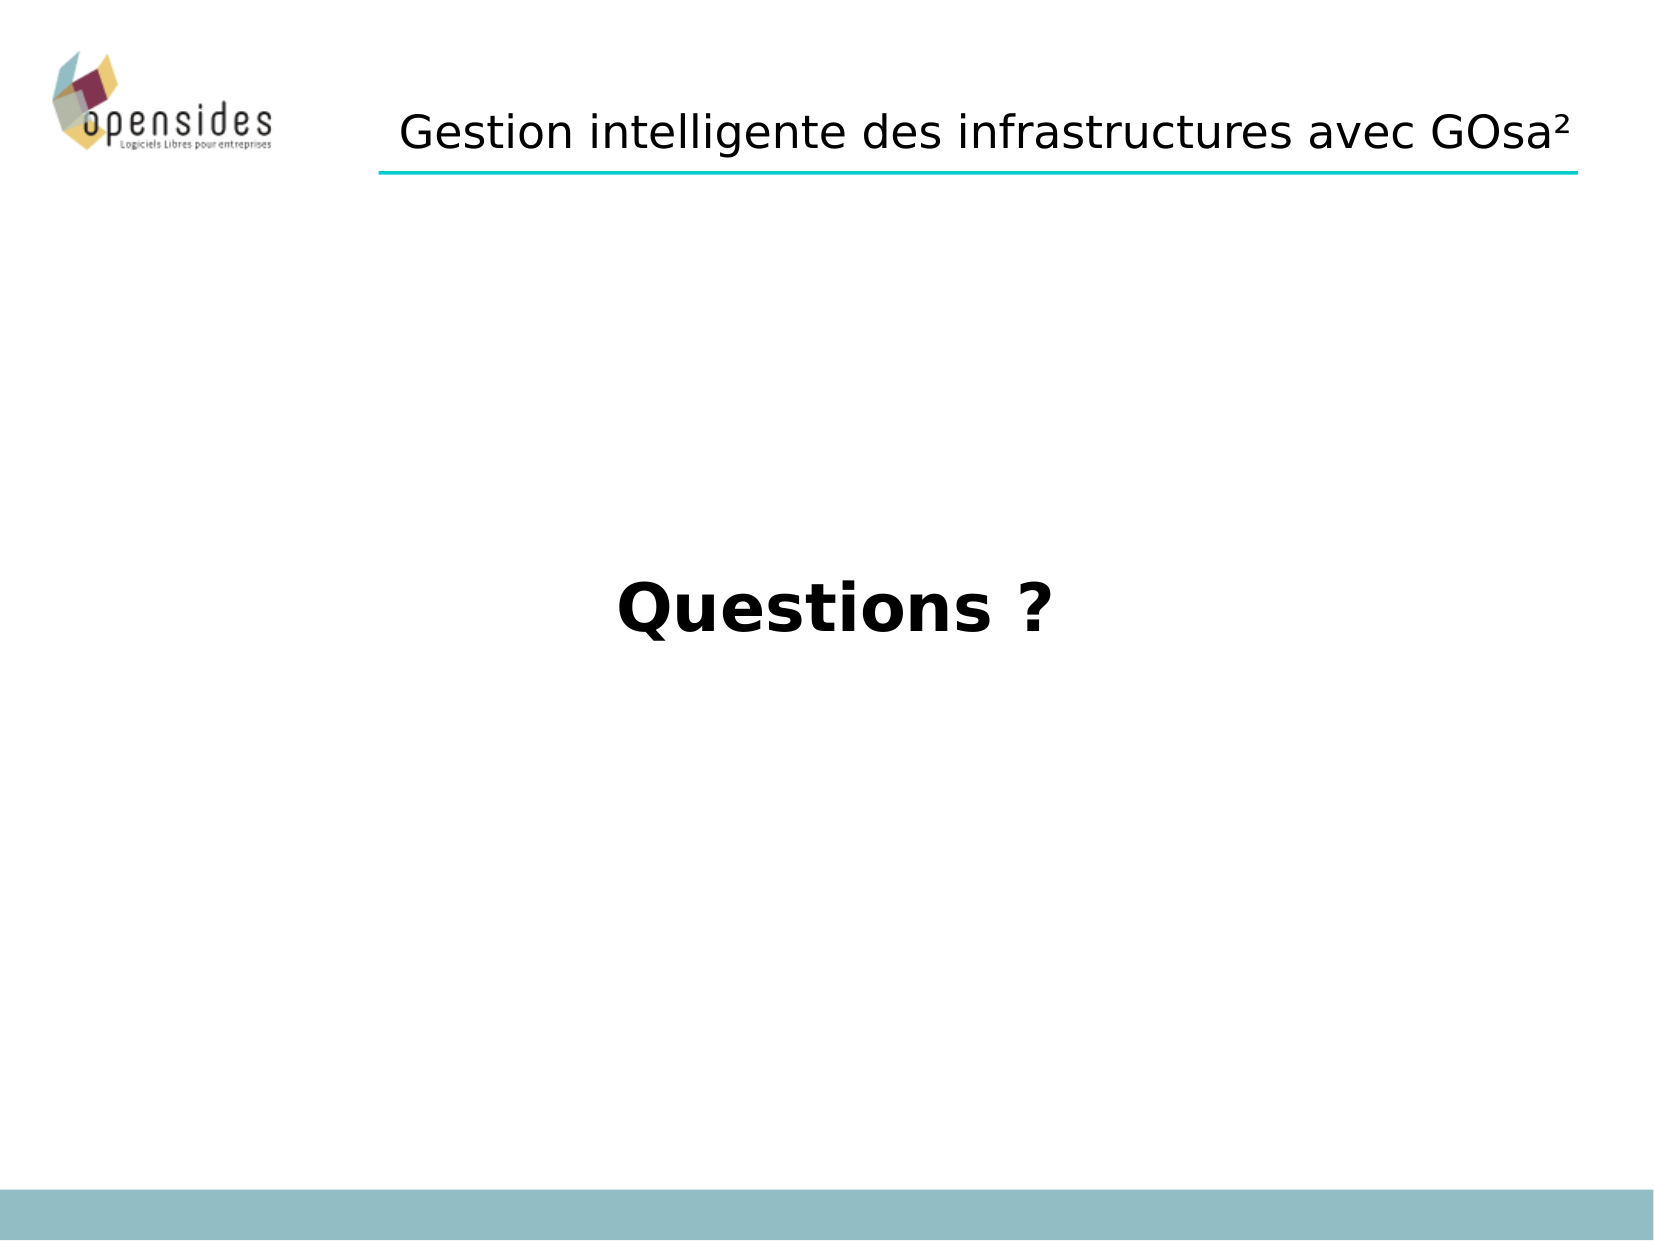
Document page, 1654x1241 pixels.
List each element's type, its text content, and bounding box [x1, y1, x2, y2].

text_box [378, 171, 1578, 175]
text_box [0, 1189, 1654, 1241]
list Questions ? [120, 569, 1533, 671]
picture [22, 30, 308, 187]
text_box Gestion intelligente des infrastructures avec GOsa² [317, 98, 1654, 167]
